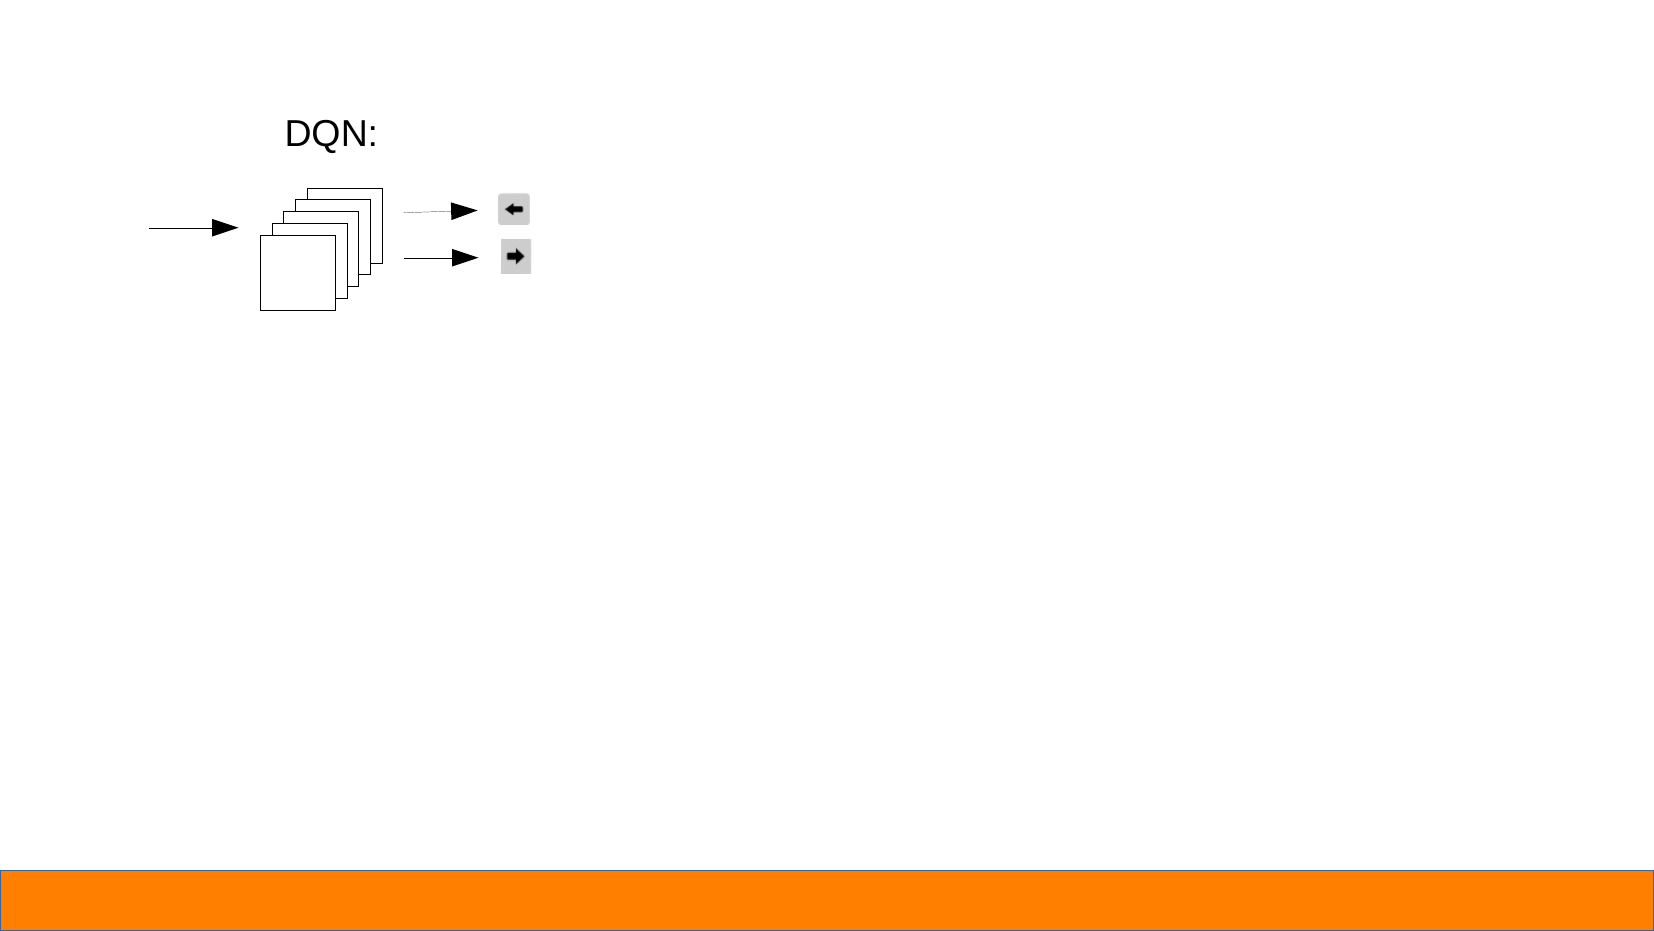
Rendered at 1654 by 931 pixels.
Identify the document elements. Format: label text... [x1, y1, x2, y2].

picture [497, 192, 531, 226]
picture [501, 239, 532, 274]
text_box [0, 870, 1654, 931]
text_box DQN: [269, 104, 525, 162]
text_box [260, 188, 383, 311]
